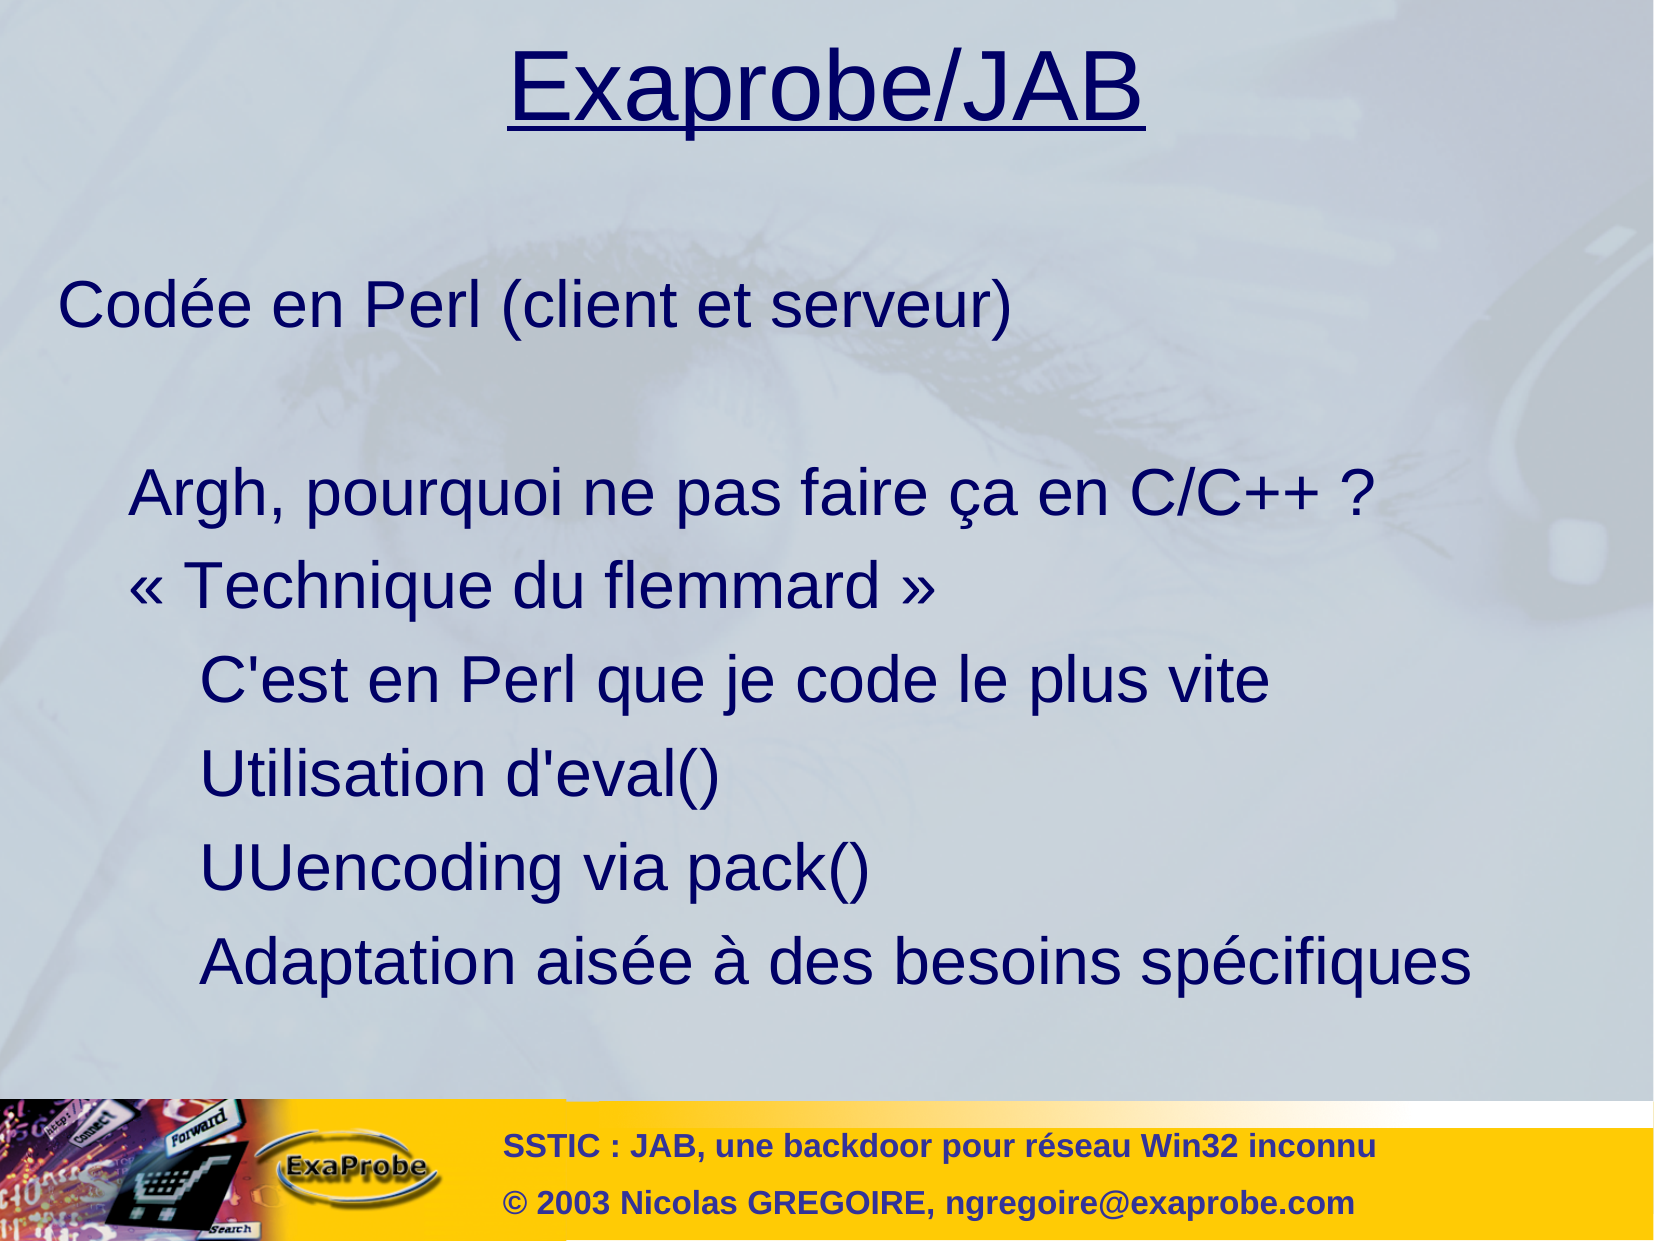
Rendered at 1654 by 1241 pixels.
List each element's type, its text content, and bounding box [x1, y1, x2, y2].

subtitle Codée en Perl (client et serveur) Argh, pourquoi ne pas faire ça en C/C++ ? « Technique du flemmard » C'est en Perl que je code le plus vite Utilisation d'eval() UUencoding via pack() Adaptation aisée à des besoins spécifiques [39, 222, 1623, 1041]
title Exaprobe/JAB [0, 0, 1654, 167]
